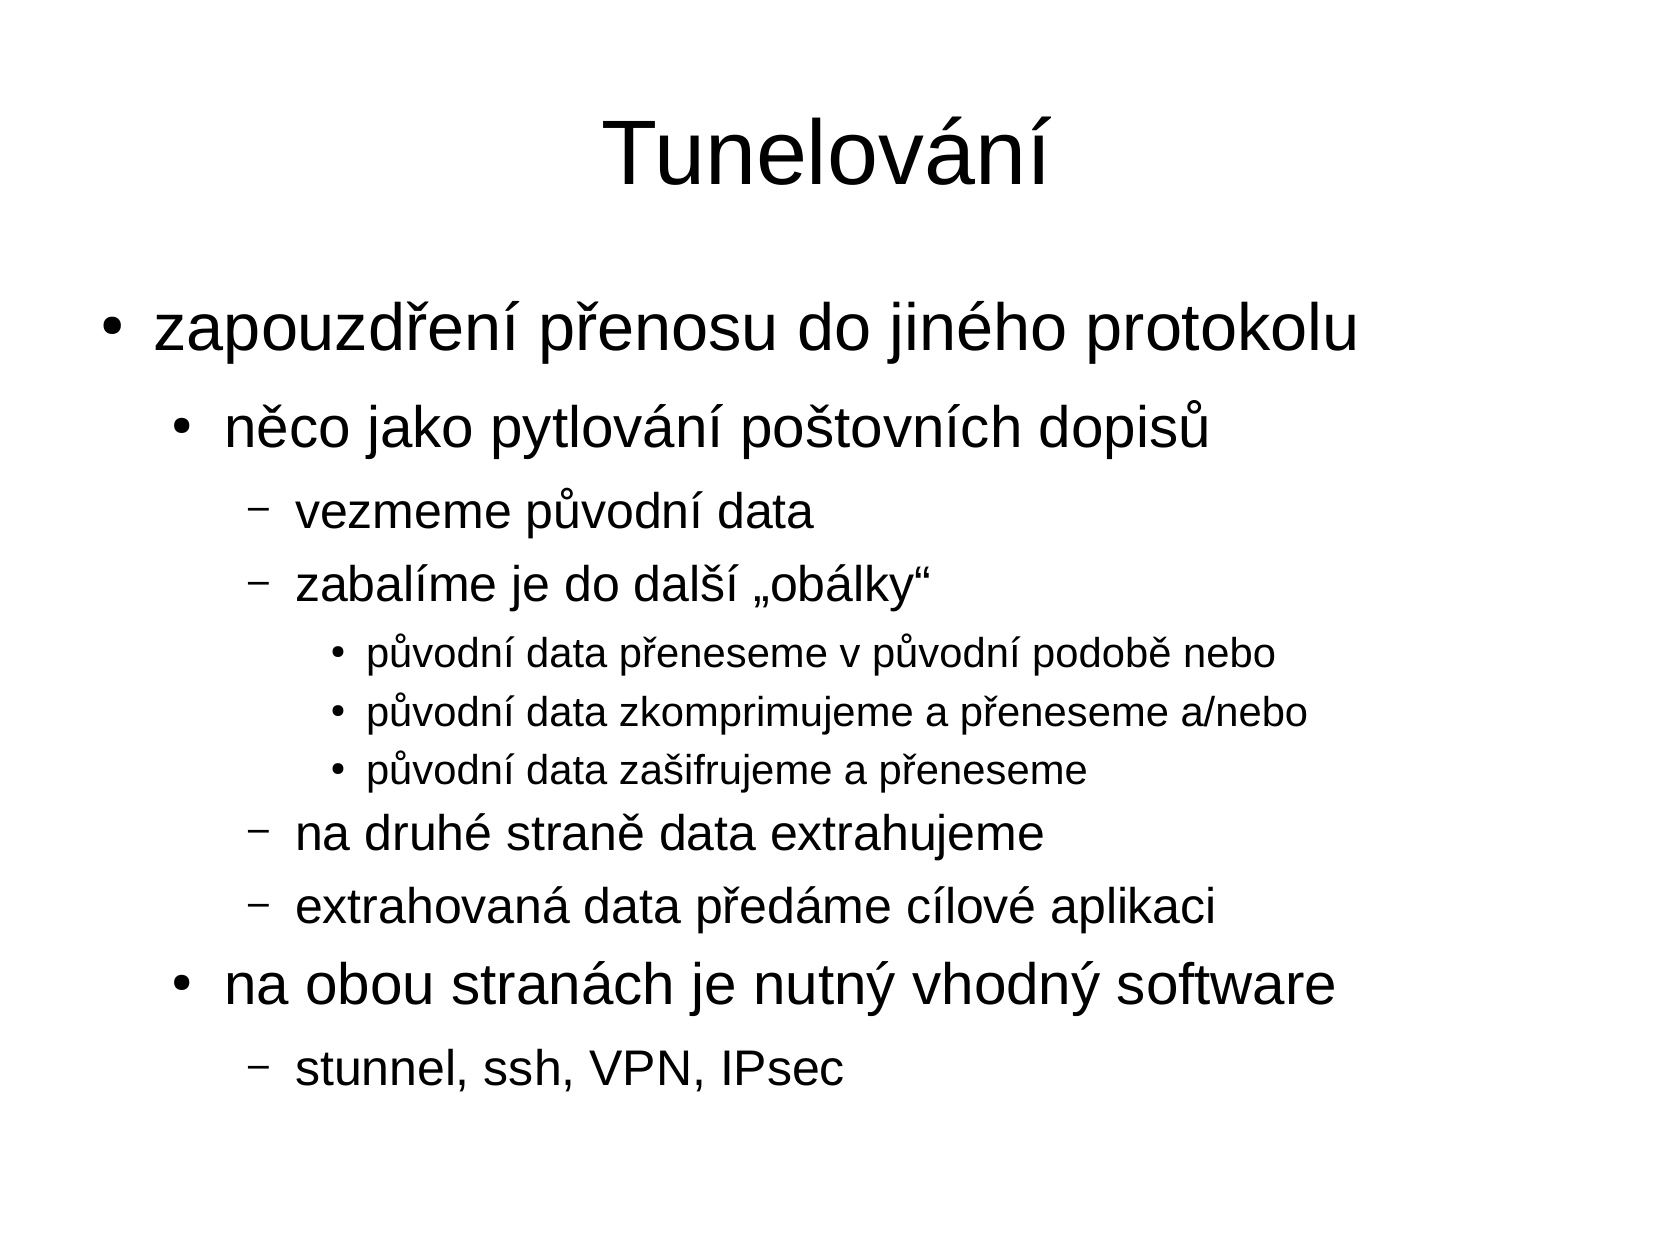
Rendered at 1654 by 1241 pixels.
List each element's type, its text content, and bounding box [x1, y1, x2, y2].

list zapouzdření přenosu do jiného protokolu něco jako pytlování poštovních dopisů vezmeme původní data zabalíme je do další „obálky“ původní data přeneseme v původní podobě nebo původní data zkomprimujeme a přeneseme a/nebo původní data zašifrujeme a přeneseme na druhé straně data extrahujeme extrahovaná data předáme cílové aplikaci na obou stranách je nutný vhodný software stunnel, ssh, VPN, IPsec [82, 290, 1571, 1109]
title Tunelování [82, 49, 1571, 257]
